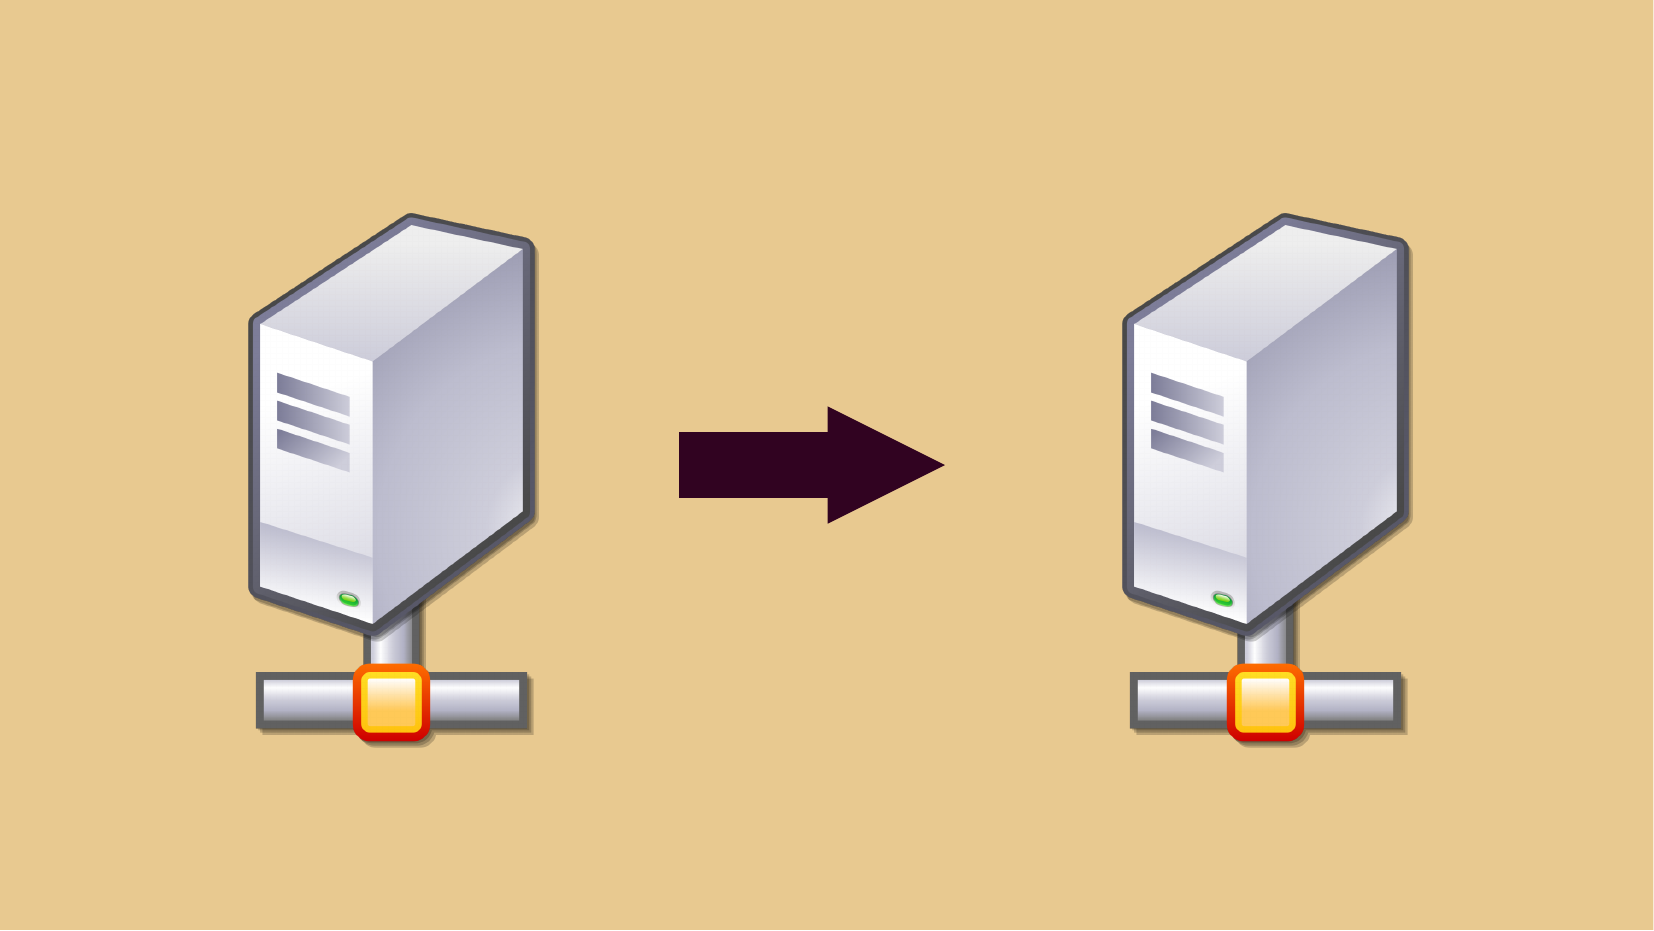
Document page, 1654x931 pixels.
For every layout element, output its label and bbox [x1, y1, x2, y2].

picture [992, 206, 1545, 759]
picture [118, 206, 671, 759]
